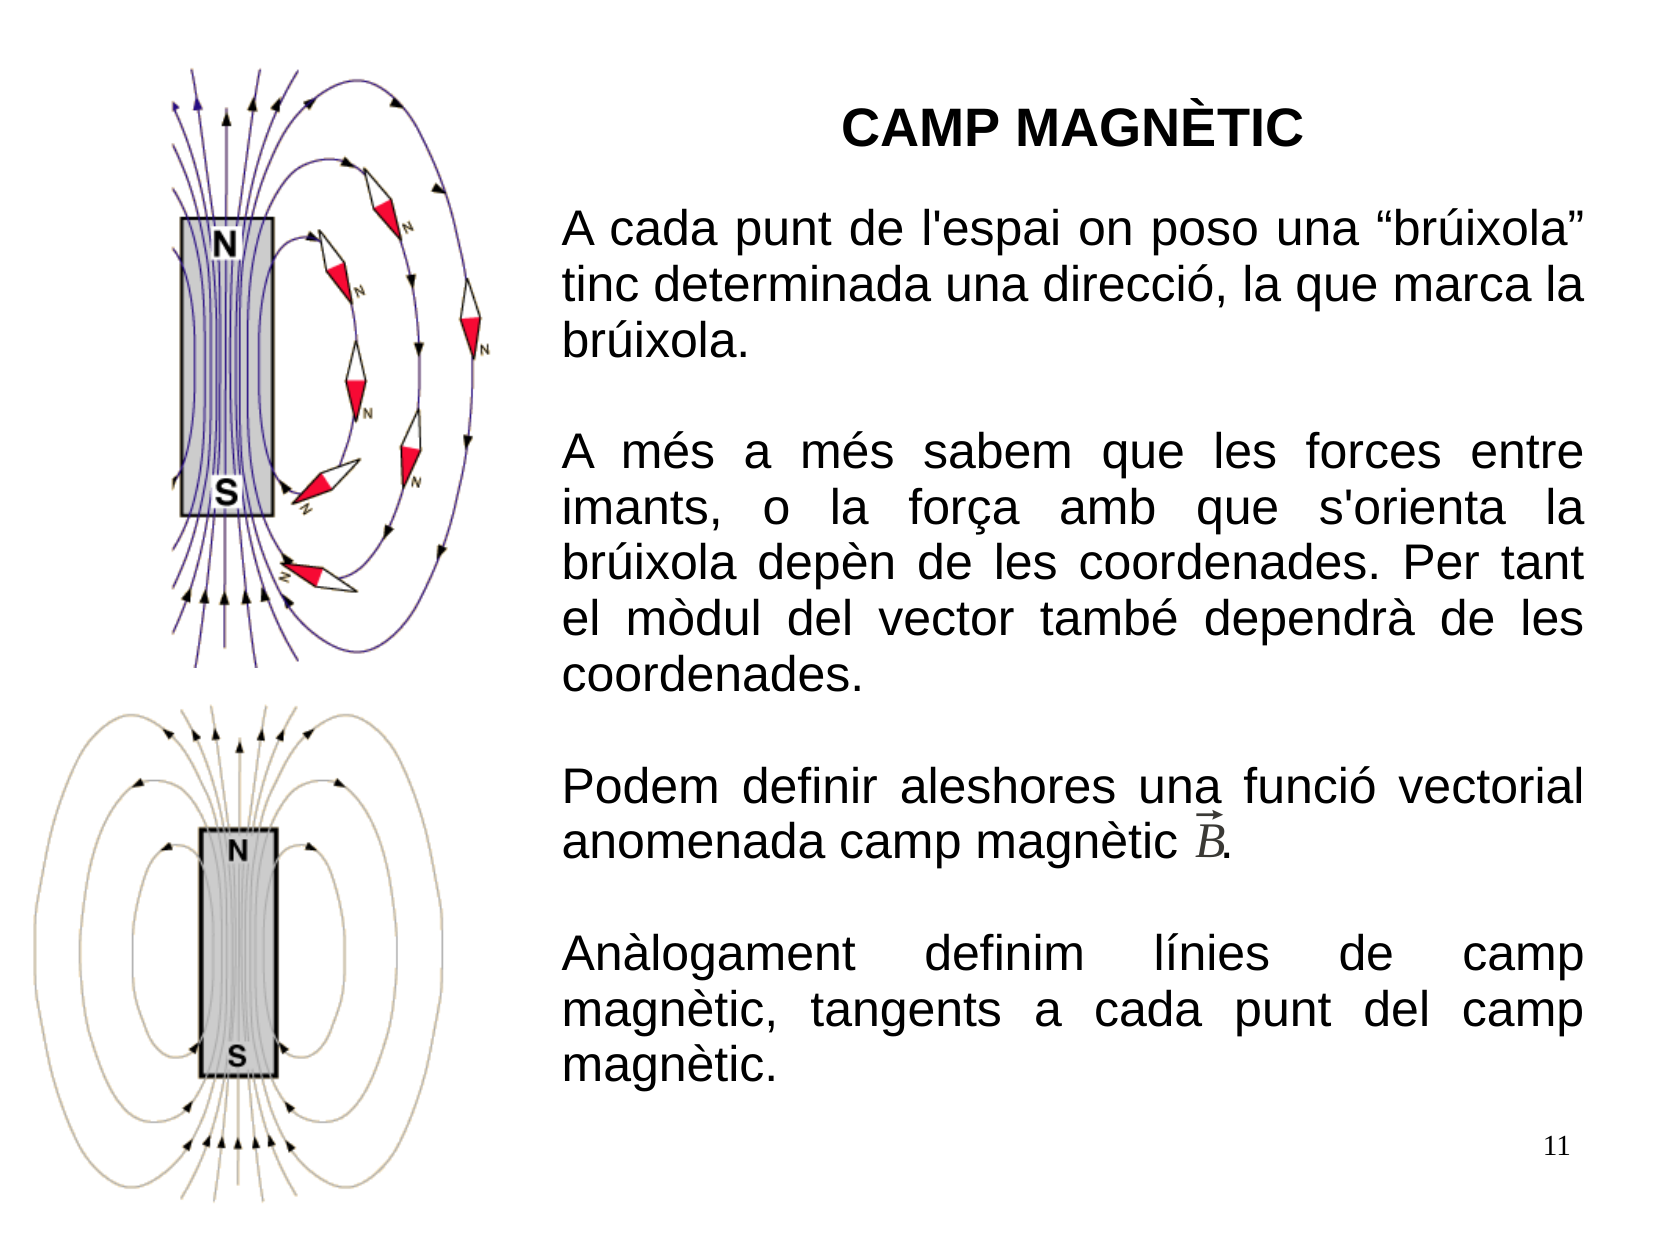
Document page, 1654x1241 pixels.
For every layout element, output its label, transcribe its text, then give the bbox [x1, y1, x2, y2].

picture [164, 59, 506, 668]
chart [768, 590, 887, 650]
chart [1185, 807, 1232, 869]
picture [18, 686, 459, 1222]
text_box CAMP MAGNÈTIC A cada punt de l'espai on poso una “brúixola” tinc determinada una direcció, la que marca la brúixola. A més a més sabem que les forces entre imants, o la força amb que s'orienta la brúixola depèn de les coordenades. Per tant el mòdul del vector també dependrà de les coordenades. Podem definir aleshores una funció vectorial anomenada camp magnètic . Anàlogament definim línies de camp magnètic, tangents a cada punt del camp magnètic. [546, 90, 1600, 1142]
